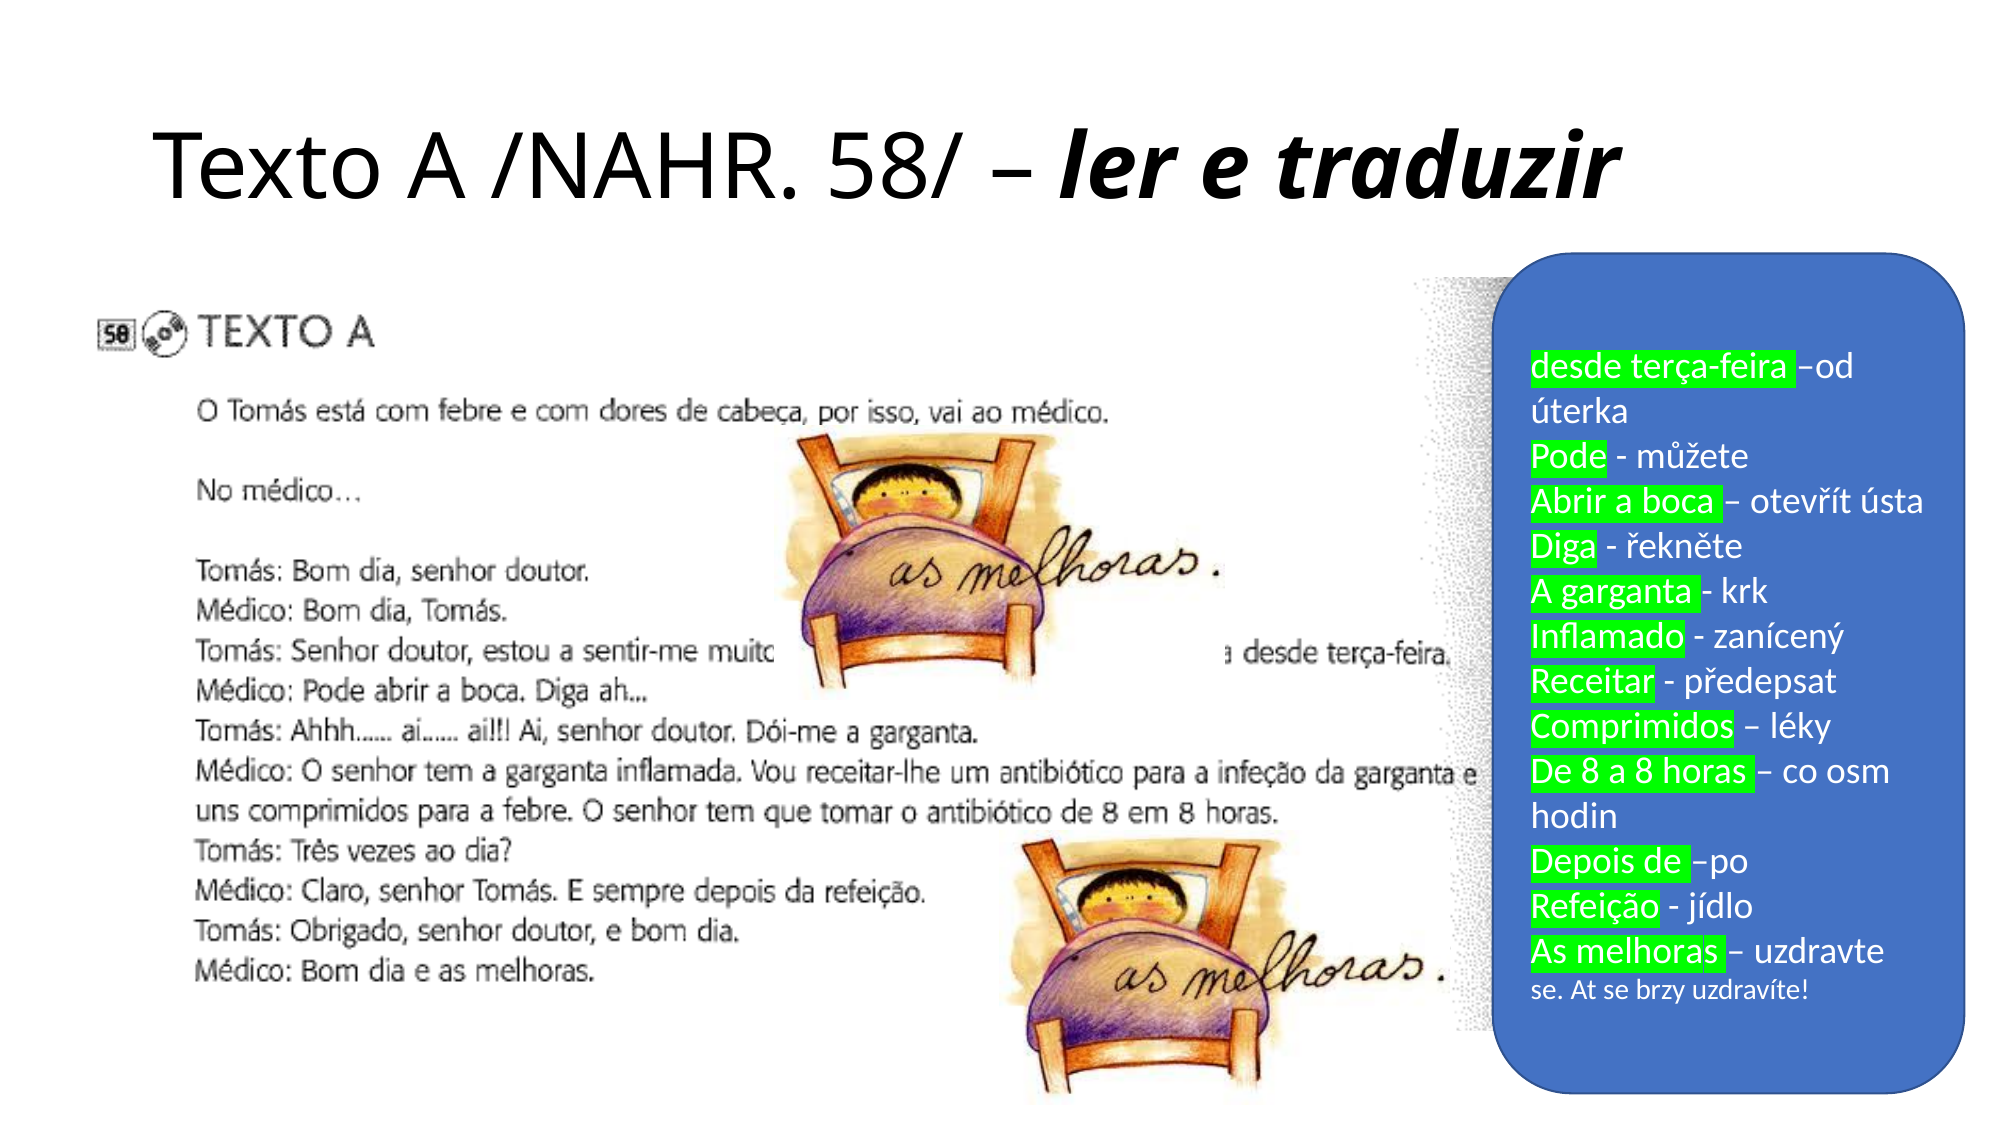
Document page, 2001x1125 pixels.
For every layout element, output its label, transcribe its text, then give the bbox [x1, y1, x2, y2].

picture [64, 277, 1514, 1105]
picture [1105, 116, 1186, 197]
title Texto A /NAHR. 58/ – ler e traduzir [137, 59, 1863, 277]
text_box desde terça-feira –od úterka Pode - můžete Abrir a boca – otevřít ústa Diga - řekněte A garganta - krk Inflamado - zanícený Receitar - předepsat Comprimidos – léky De 8 a 8 horas – co osm hodin Depois de –po Refeição - jídlo As melhoras – uzdravte se. At se brzy uzdravíte! [1492, 253, 1965, 1094]
